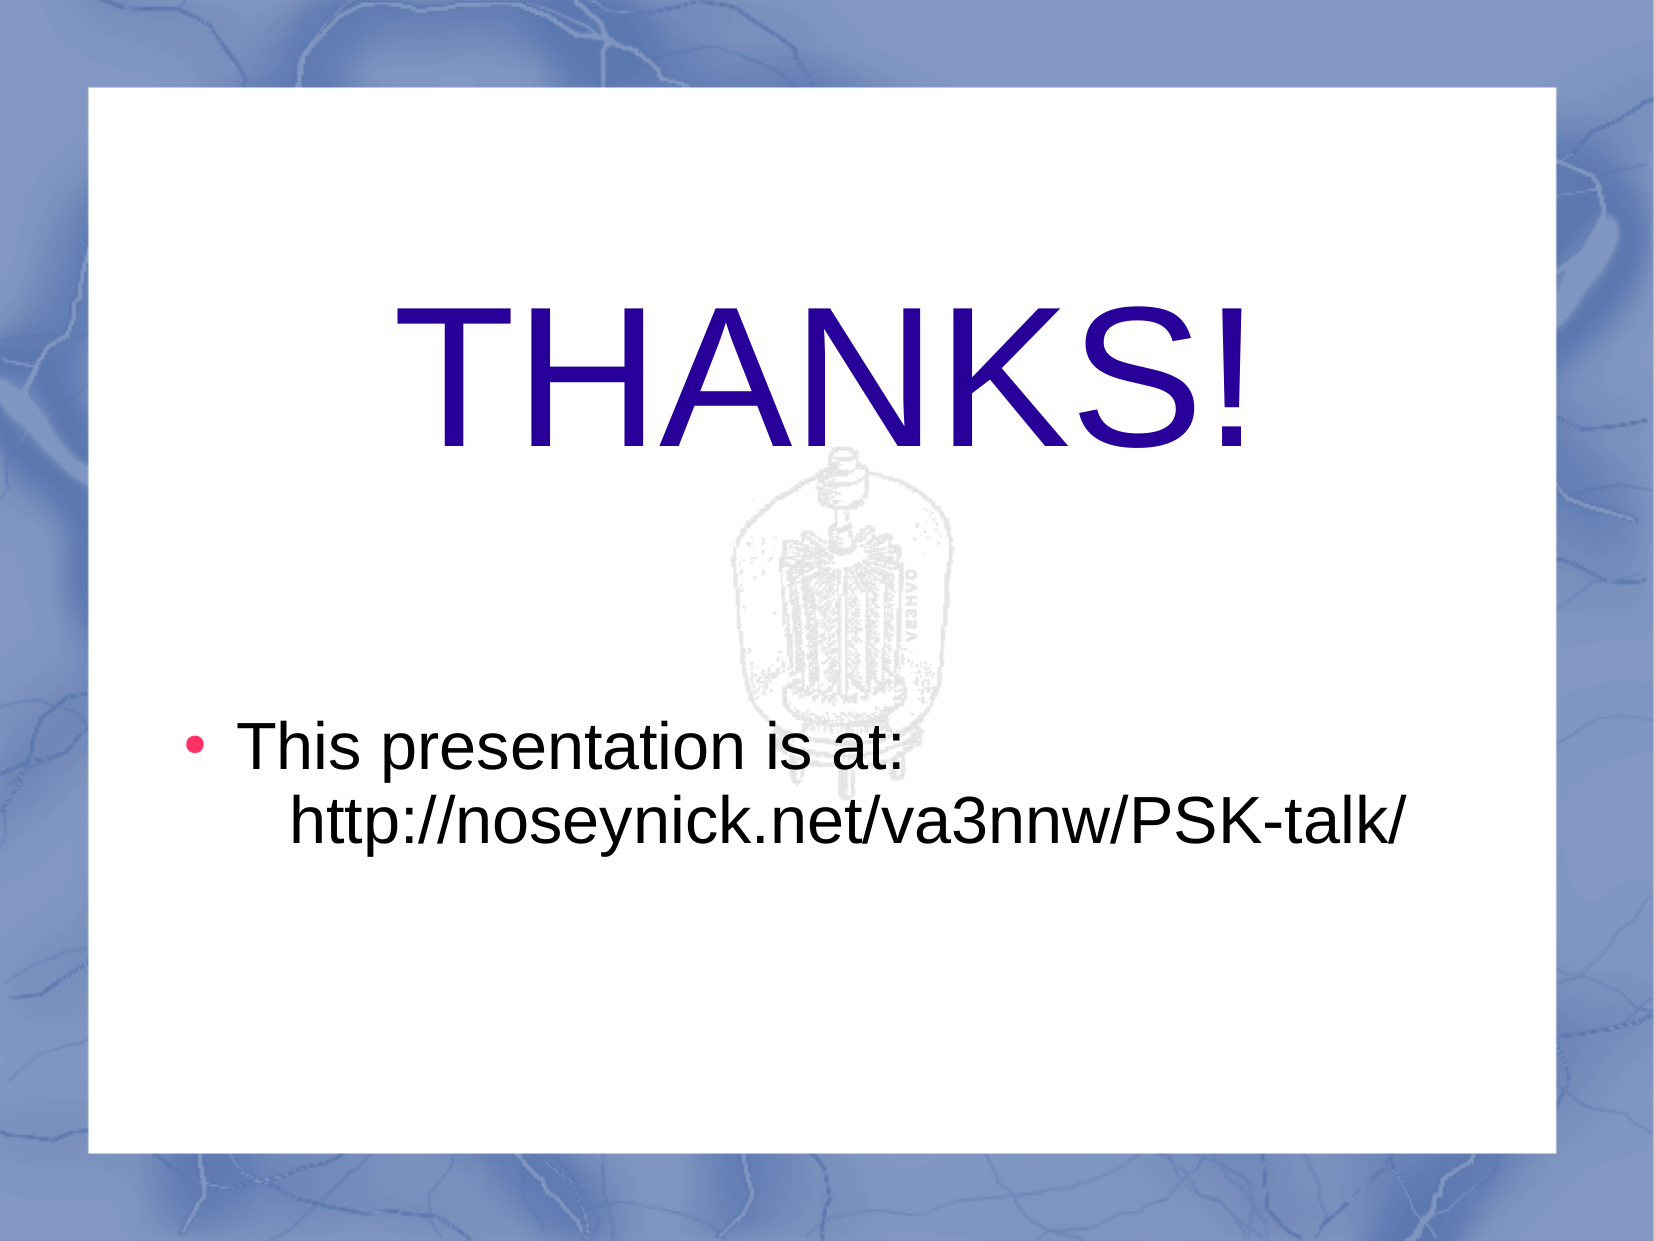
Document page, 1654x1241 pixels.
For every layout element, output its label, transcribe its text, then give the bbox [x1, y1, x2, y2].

title THANKS! [118, 265, 1536, 490]
list This presentation is at: http://noseynick.net/va3nnw/PSK-talk/ [147, 708, 1506, 996]
picture [0, 0, 1654, 1241]
